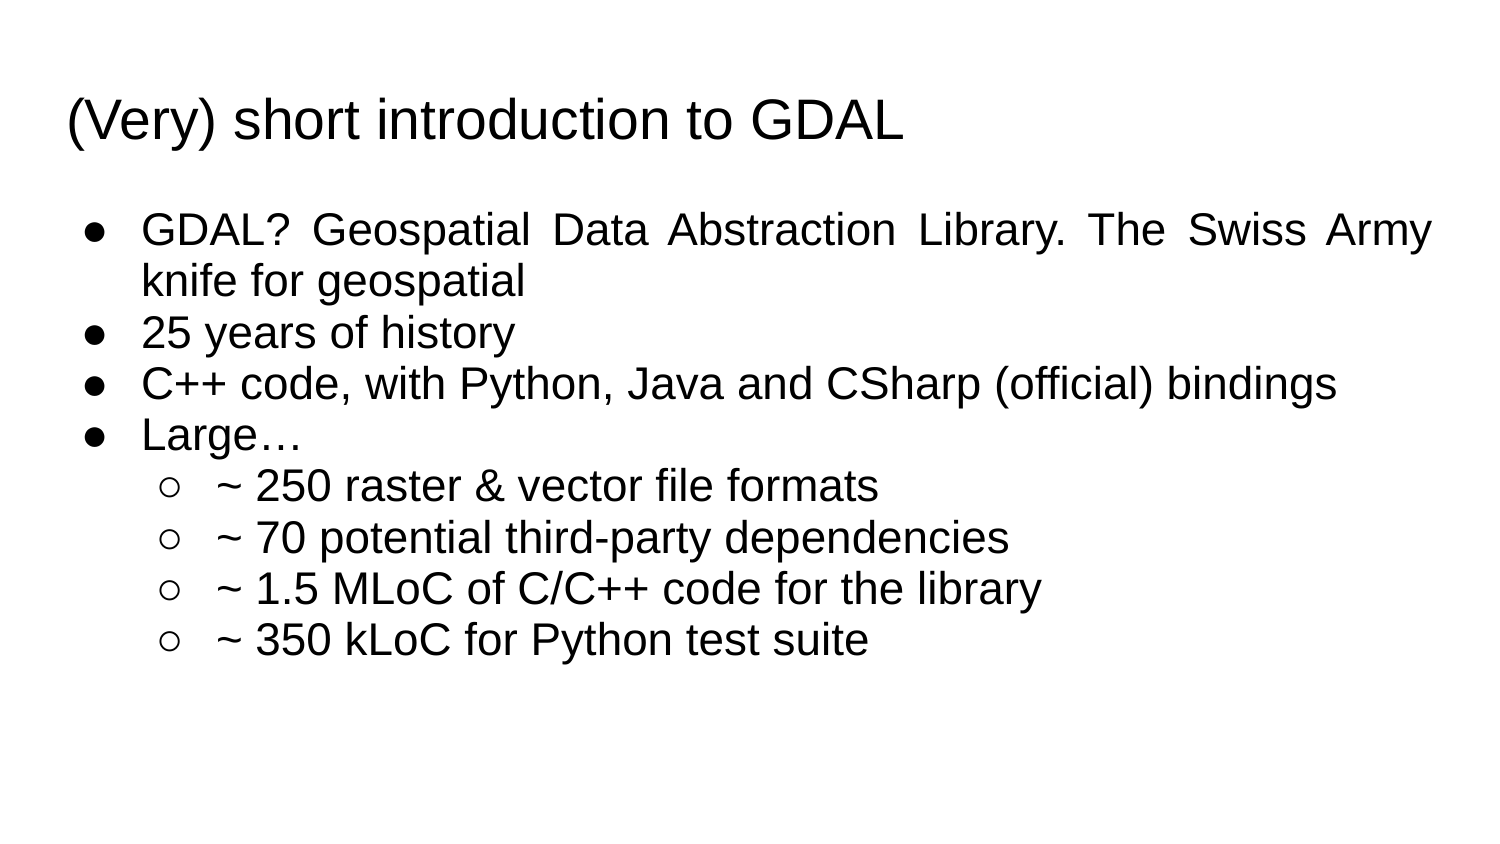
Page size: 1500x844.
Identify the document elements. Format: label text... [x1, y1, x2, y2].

list GDAL? Geospatial Data Abstraction Library. The Swiss Army knife for geospatial 25 years of history C++ code, with Python, Java and CSharp (official) bindings Large… ~ 250 raster & vector file formats ~ 70 potential third-party dependencies ~ 1.5 MLoC of C/C++ code for the library ~ 350 kLoC for Python test suite [51, 189, 1449, 750]
title (Very) short introduction to GDAL [51, 72, 1449, 167]
